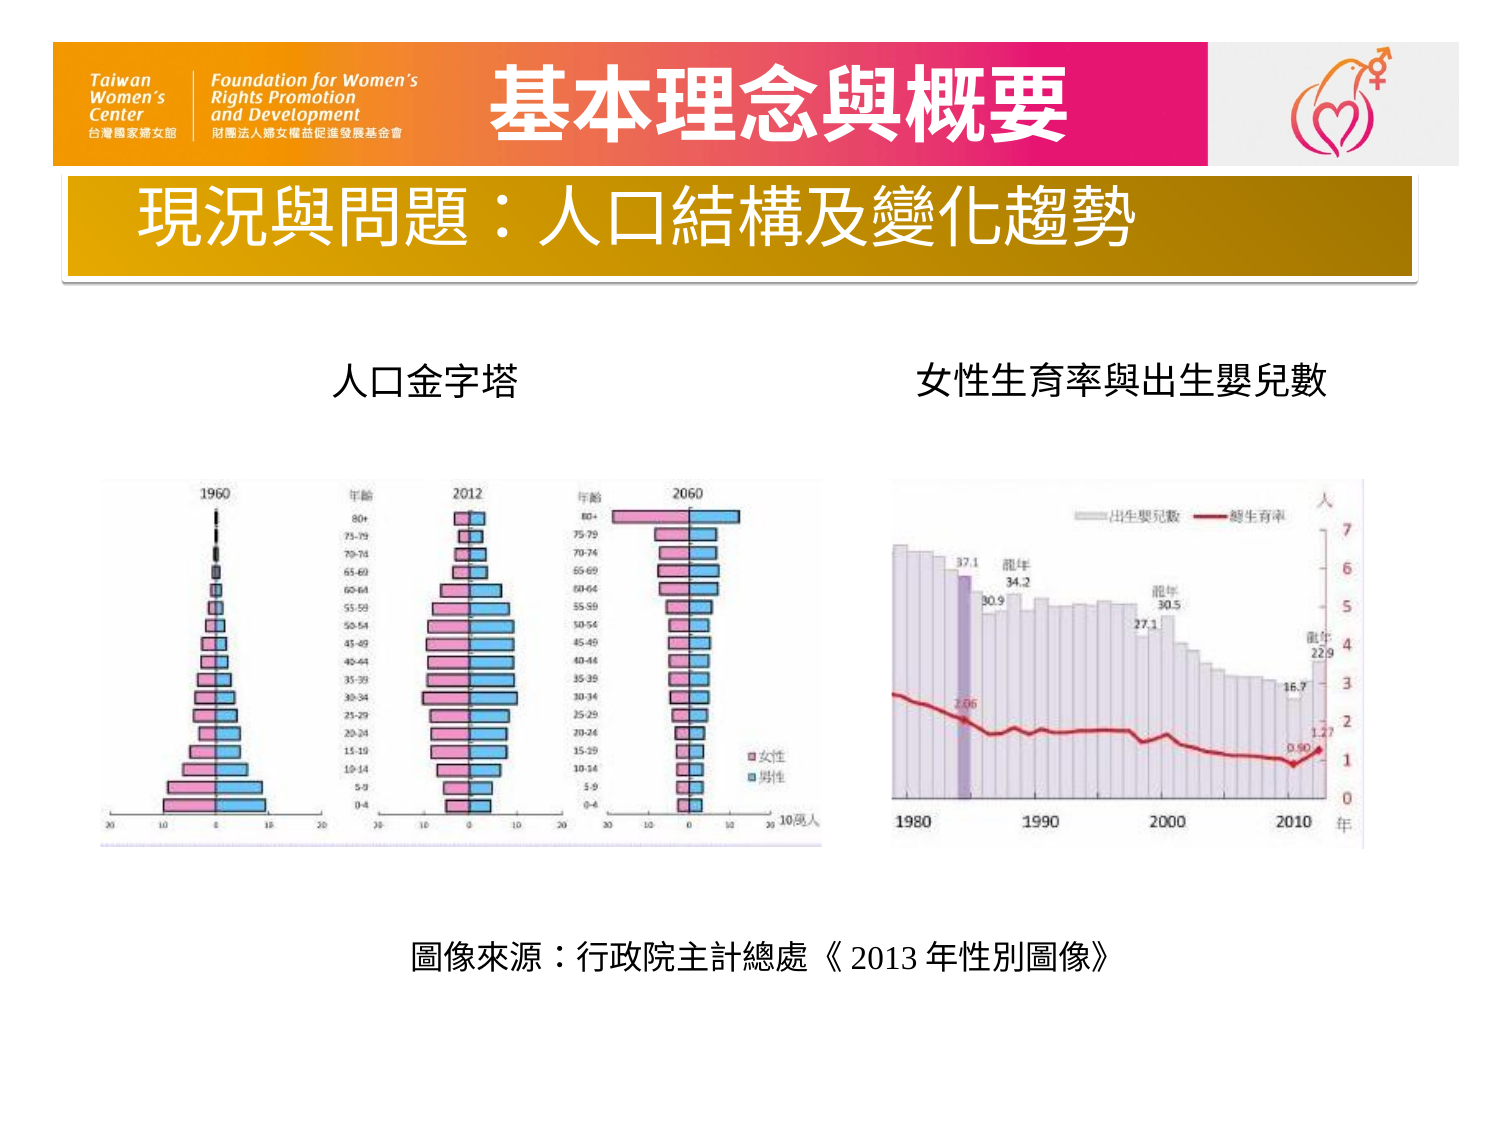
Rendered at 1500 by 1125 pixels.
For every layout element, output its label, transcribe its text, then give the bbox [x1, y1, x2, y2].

title 基本理念與概要 [171, 42, 1388, 161]
text_box 人口金字塔 [159, 349, 691, 411]
picture [891, 479, 1365, 849]
list 現況與問題：人口結構及變化趨勢 [64, 172, 1415, 279]
text_box 女性生育率與出生嬰兒數 [892, 350, 1352, 410]
text_box 圖像來源：行政院主計總處《2013年性別圖像》 [312, 928, 1223, 985]
picture [100, 479, 822, 848]
